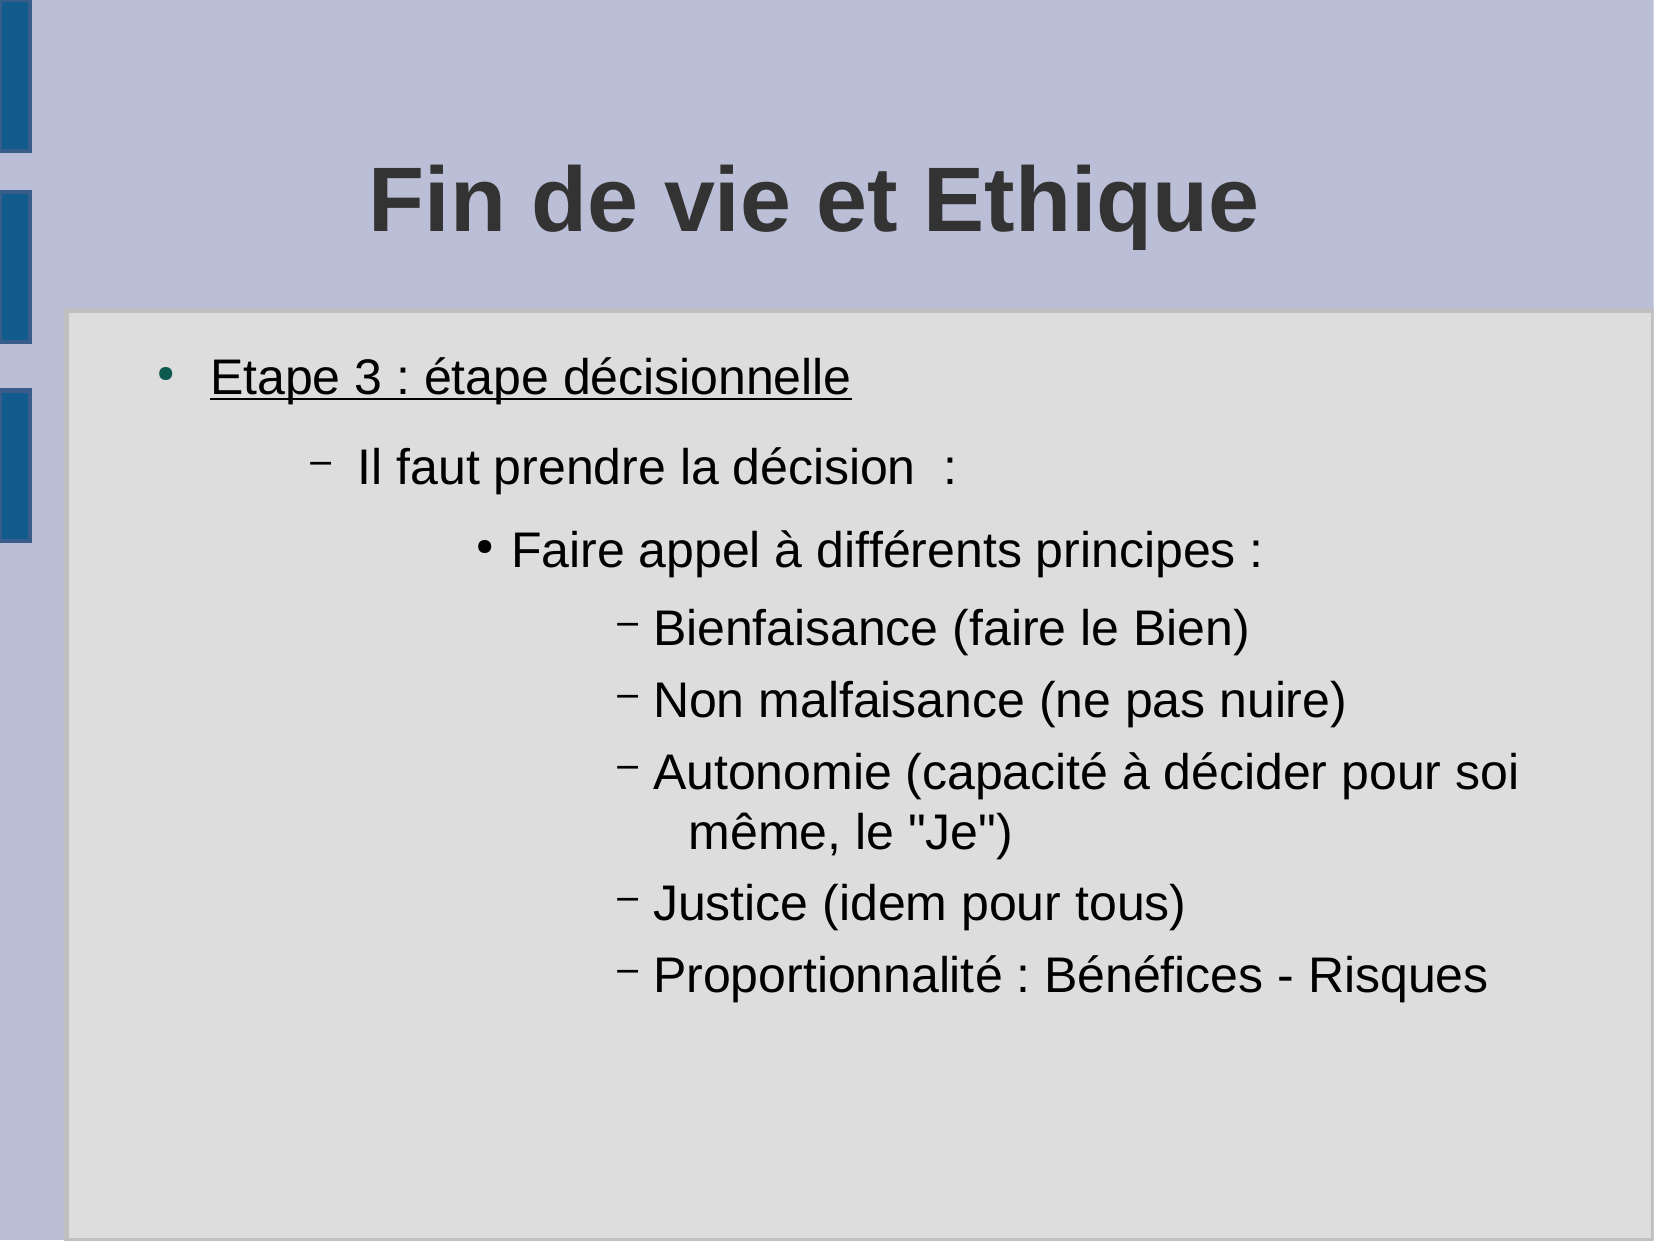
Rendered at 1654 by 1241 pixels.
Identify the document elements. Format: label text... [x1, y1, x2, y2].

list Etape 3 : étape décisionnelle Il faut prendre la décision : Faire appel à différents principes : Bienfaisance (faire le Bien) Non malfaisance (ne pas nuire) Autonomie (capacité à décider pour soi même, le "Je") Justice (idem pour tous) Proportionnalité : Bénéfices - Risques [121, 344, 1534, 1127]
title Fin de vie et Ethique [121, 139, 1534, 251]
